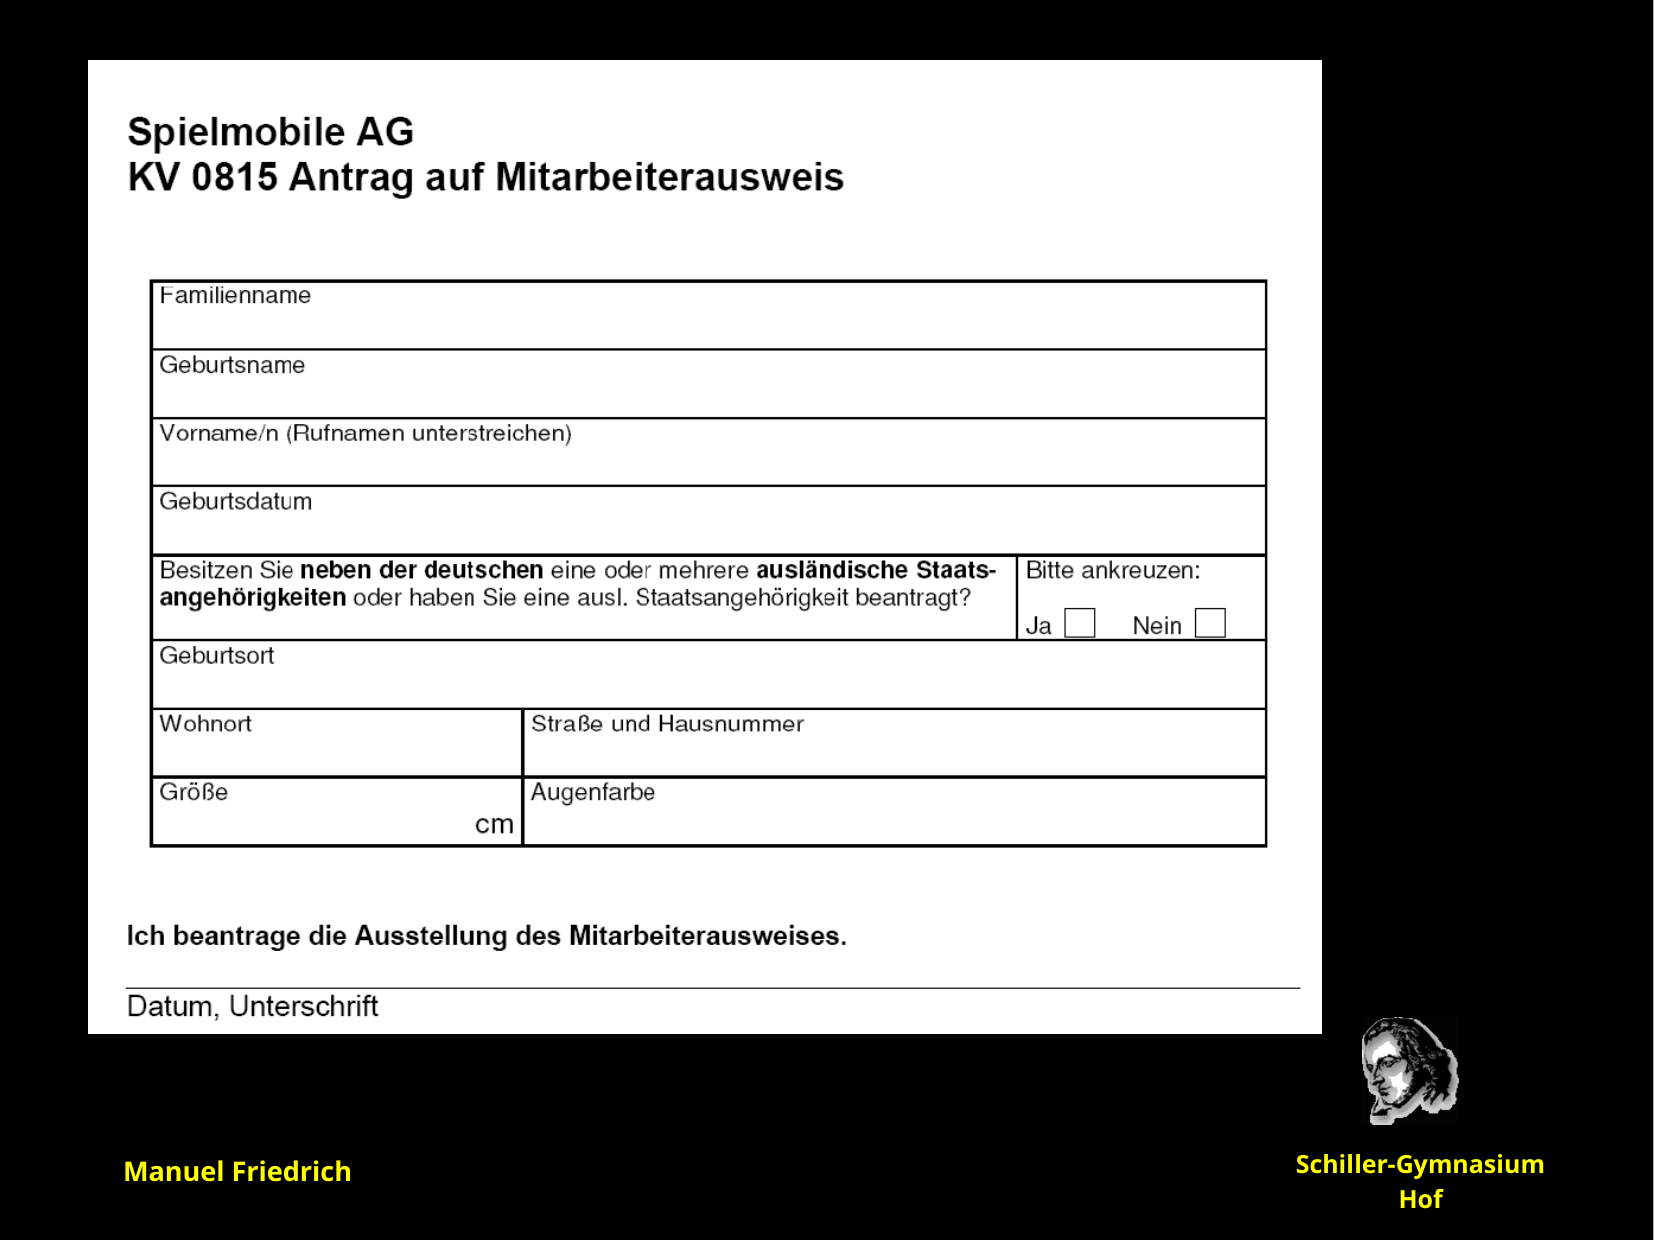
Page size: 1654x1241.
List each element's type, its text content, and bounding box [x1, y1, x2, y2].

picture [88, 60, 1322, 1034]
picture [1362, 1017, 1459, 1126]
text_box Manuel Friedrich [123, 1151, 353, 1191]
text_box Schiller-Gymnasium Hof [1295, 1145, 1546, 1216]
